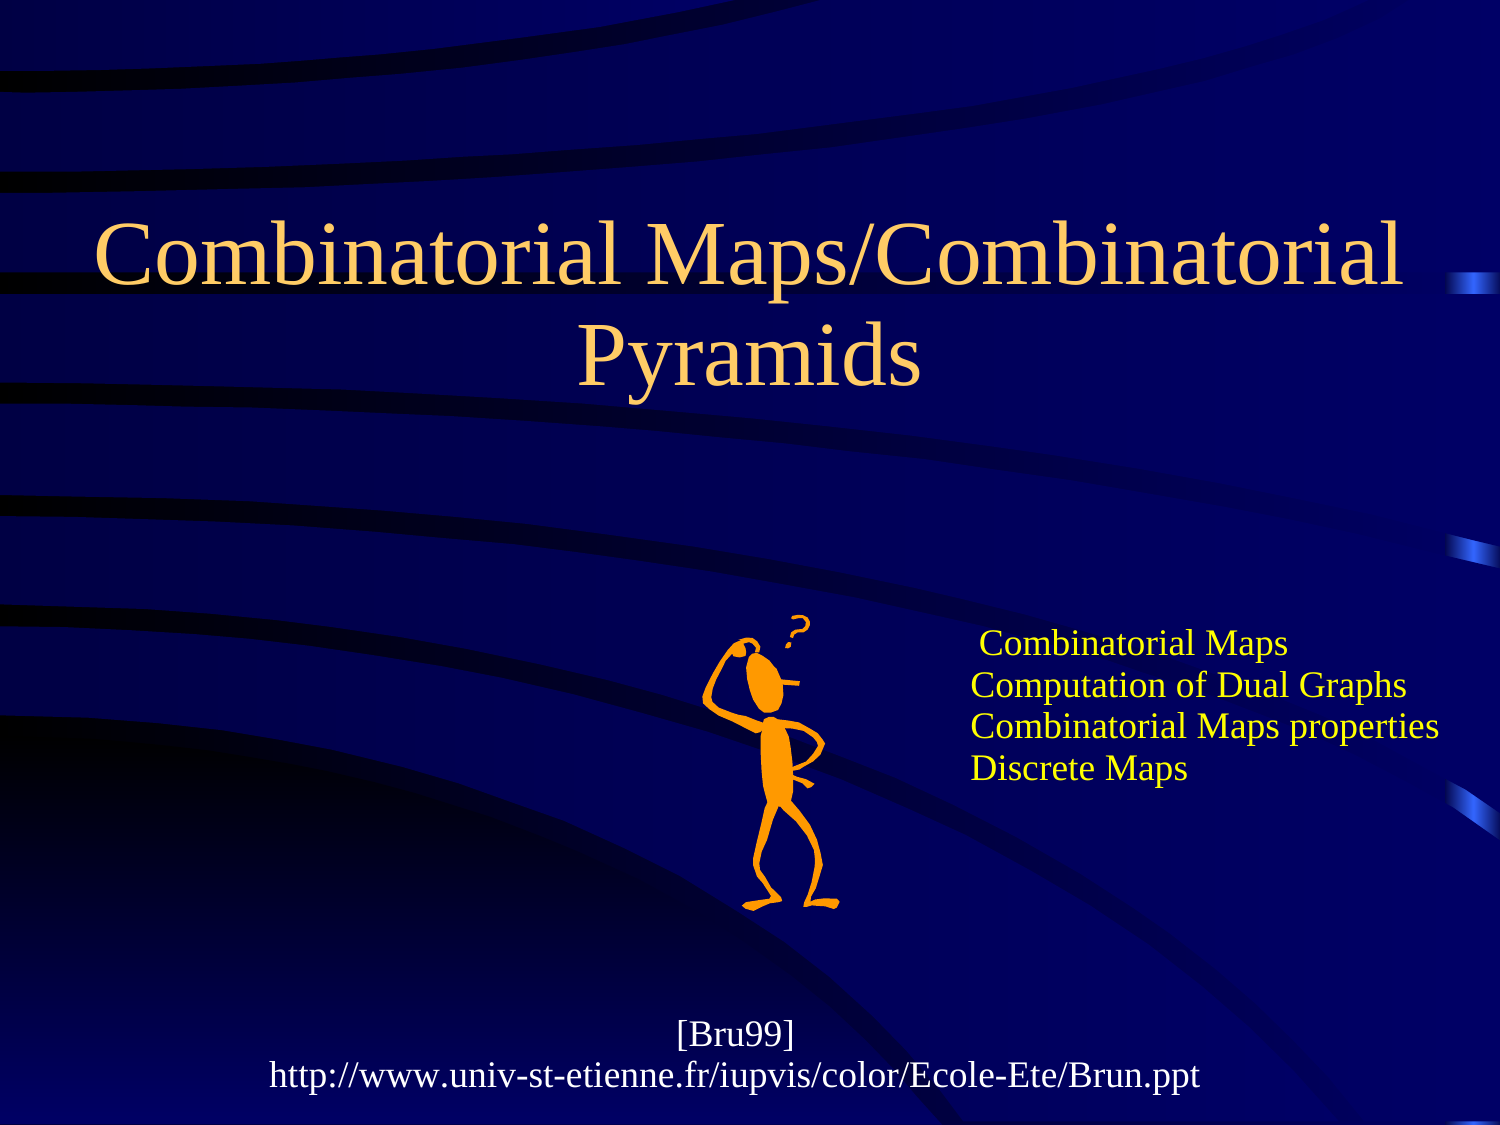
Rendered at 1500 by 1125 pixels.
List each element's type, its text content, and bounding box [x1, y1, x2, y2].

text_box Combinatorial Maps Computation of Dual Graphs Combinatorial Maps properties Discrete Maps [955, 614, 1456, 797]
picture [702, 614, 840, 911]
text_box [Bru99] http://www.univ-st-etienne.fr/iupvis/color/Ecole-Ete/Brun.ppt [254, 1005, 1217, 1104]
title Combinatorial Maps/Combinatorial Pyramids [38, 186, 1462, 422]
